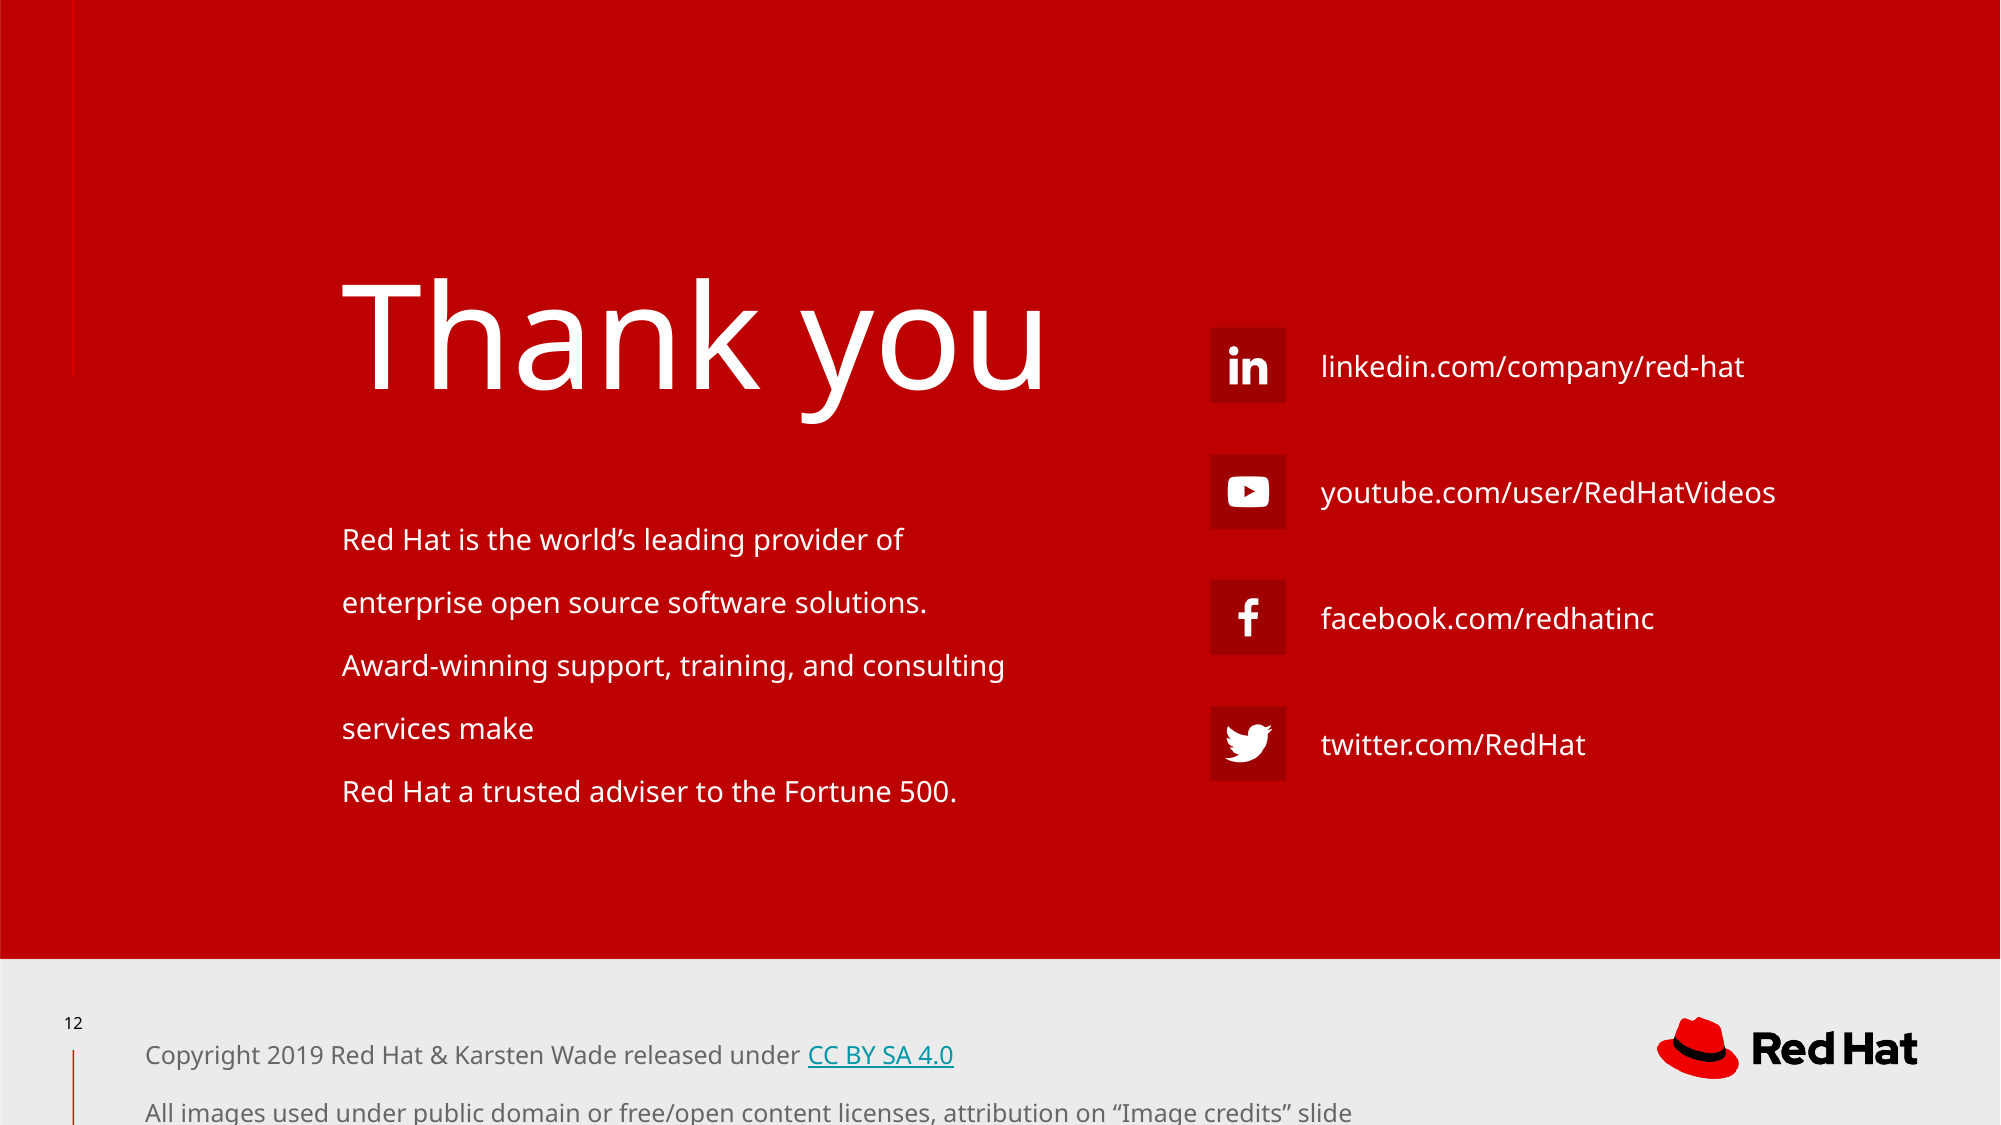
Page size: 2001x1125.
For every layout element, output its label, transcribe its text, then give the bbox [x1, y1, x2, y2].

picture [416, 1110, 424, 1120]
picture [1171, 1110, 1178, 1120]
subtitle Red Hat is the world’s leading provider of enterprise open source software solutions. Award-winning support, training, and consulting services make Red Hat a trusted adviser to the Fortune 500. [341, 493, 1022, 744]
picture [228, 1110, 235, 1120]
title Thank you [341, 93, 1147, 419]
picture [693, 1110, 701, 1120]
picture [0, 0, 2001, 1125]
slide_number <number> [13, 1012, 134, 1036]
subtitle Copyright 2019 Red Hat & Karsten Wade released under CC BY SA 4.0 All images used under public domain or free/open content licenses, attribution on “Image credits” slide [145, 1012, 1652, 1104]
